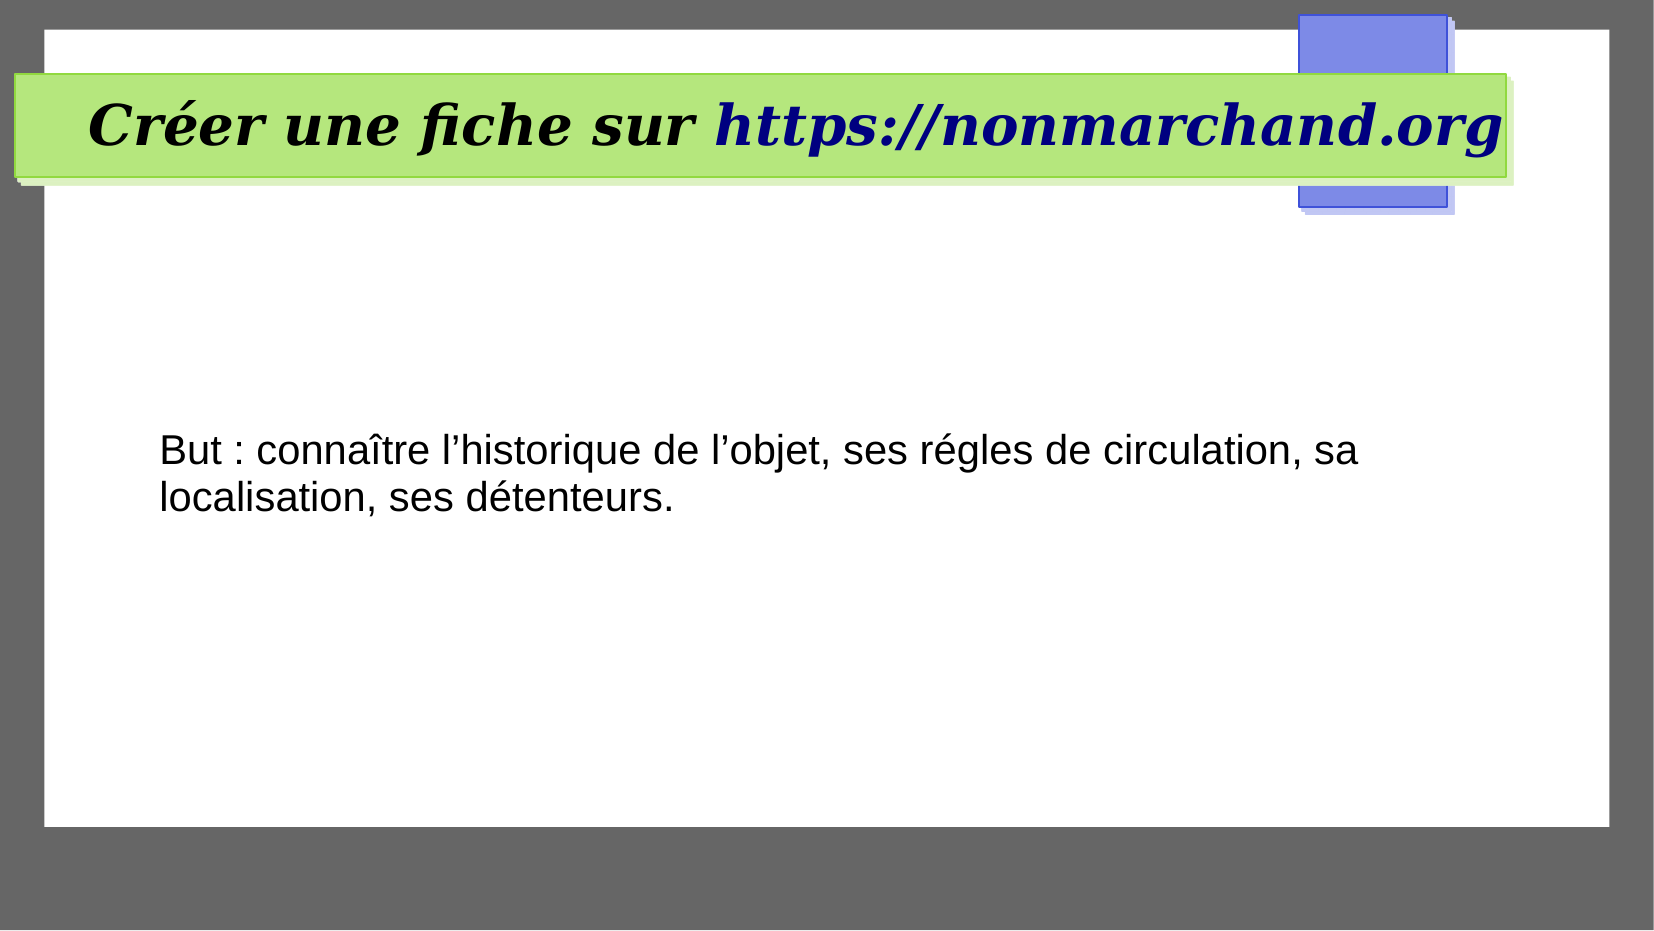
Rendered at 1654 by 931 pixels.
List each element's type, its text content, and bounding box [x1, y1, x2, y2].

list But : connaître l’historique de l’objet, ses régles de circulation, sa localisation, ses détenteurs. [88, 221, 1565, 813]
title Créer une fiche sur https://nonmarchand.org [88, 73, 1506, 178]
